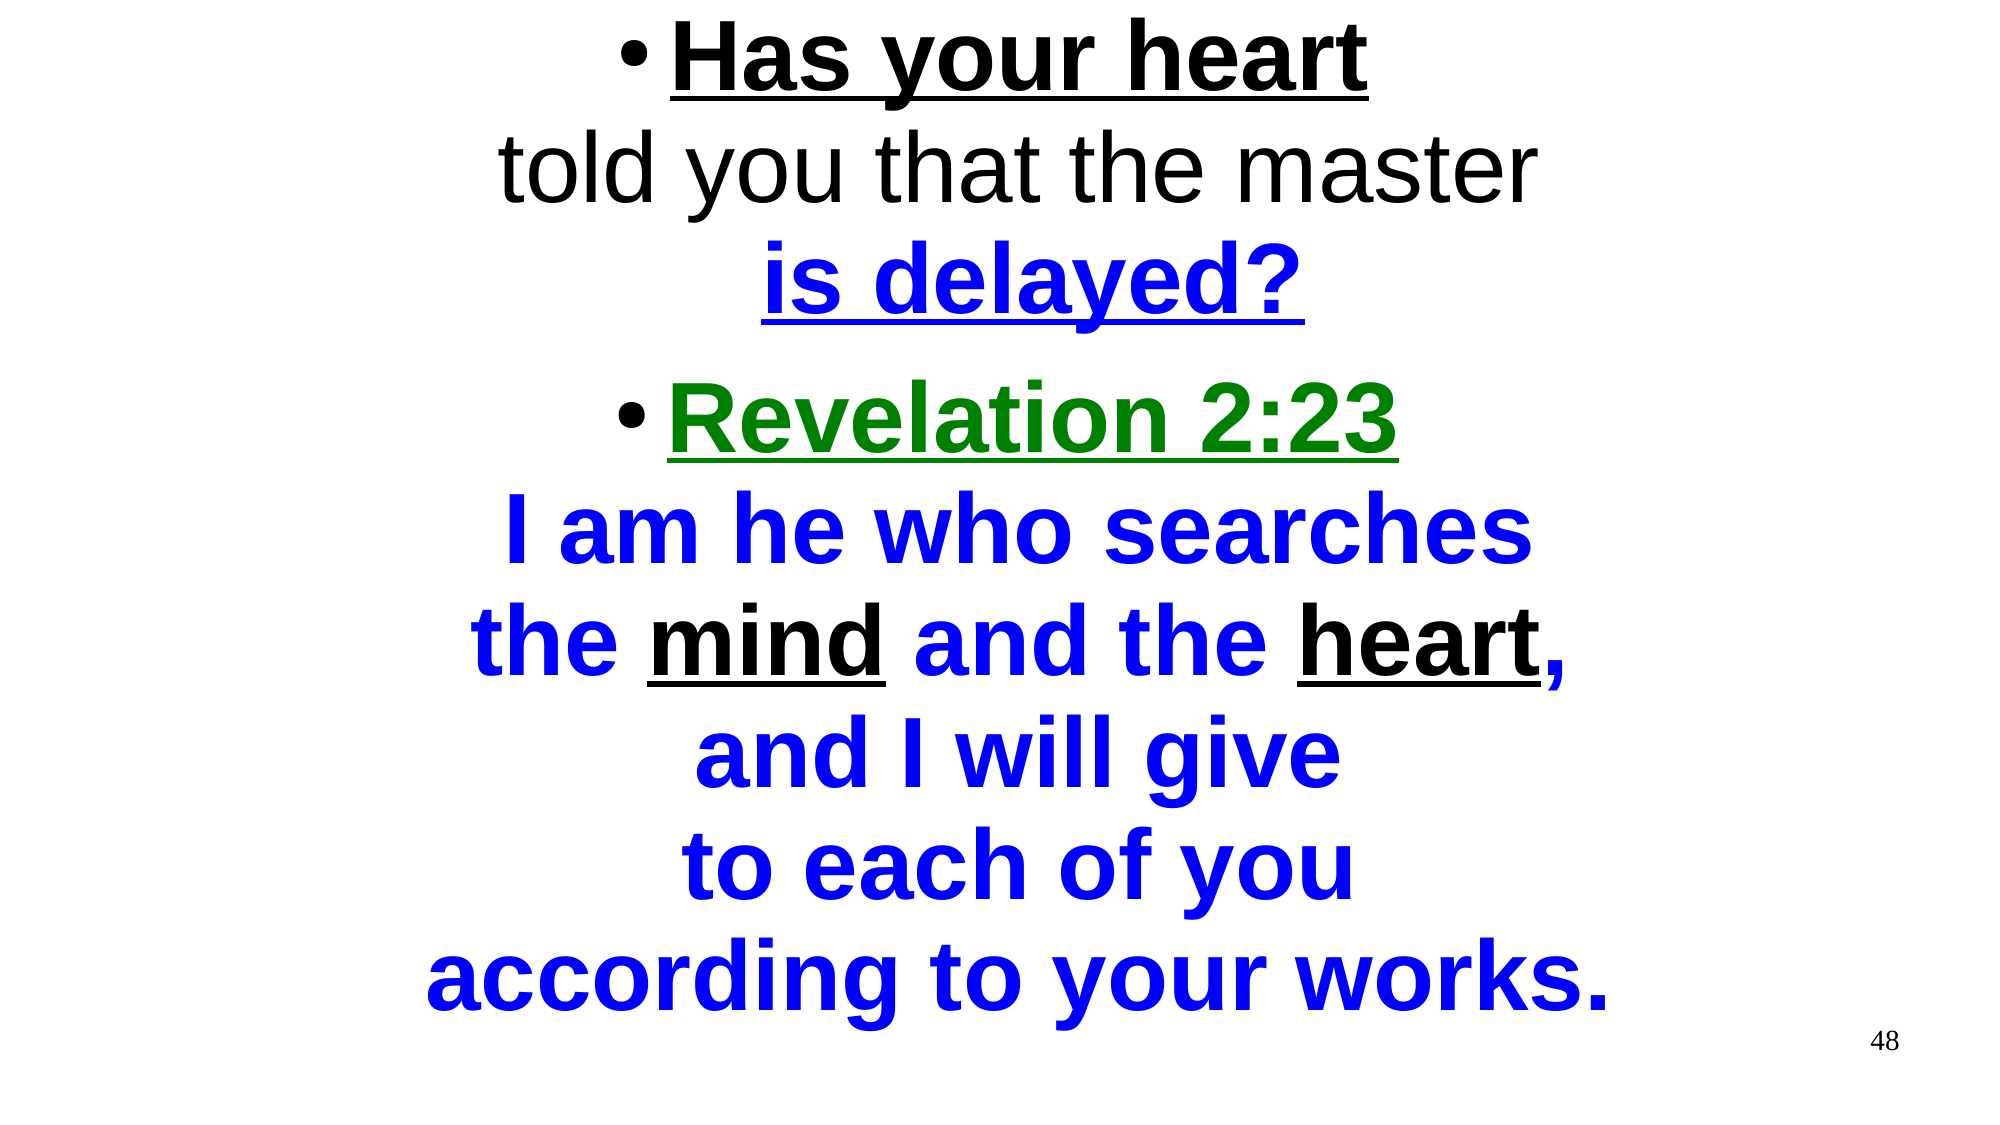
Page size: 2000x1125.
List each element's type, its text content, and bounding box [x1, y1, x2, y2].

list Has your heart told you that the master is delayed? Revelation 2:23 I am he who searches the mind and the heart, and I will give to each of you according to your works. [0, 0, 1996, 1123]
